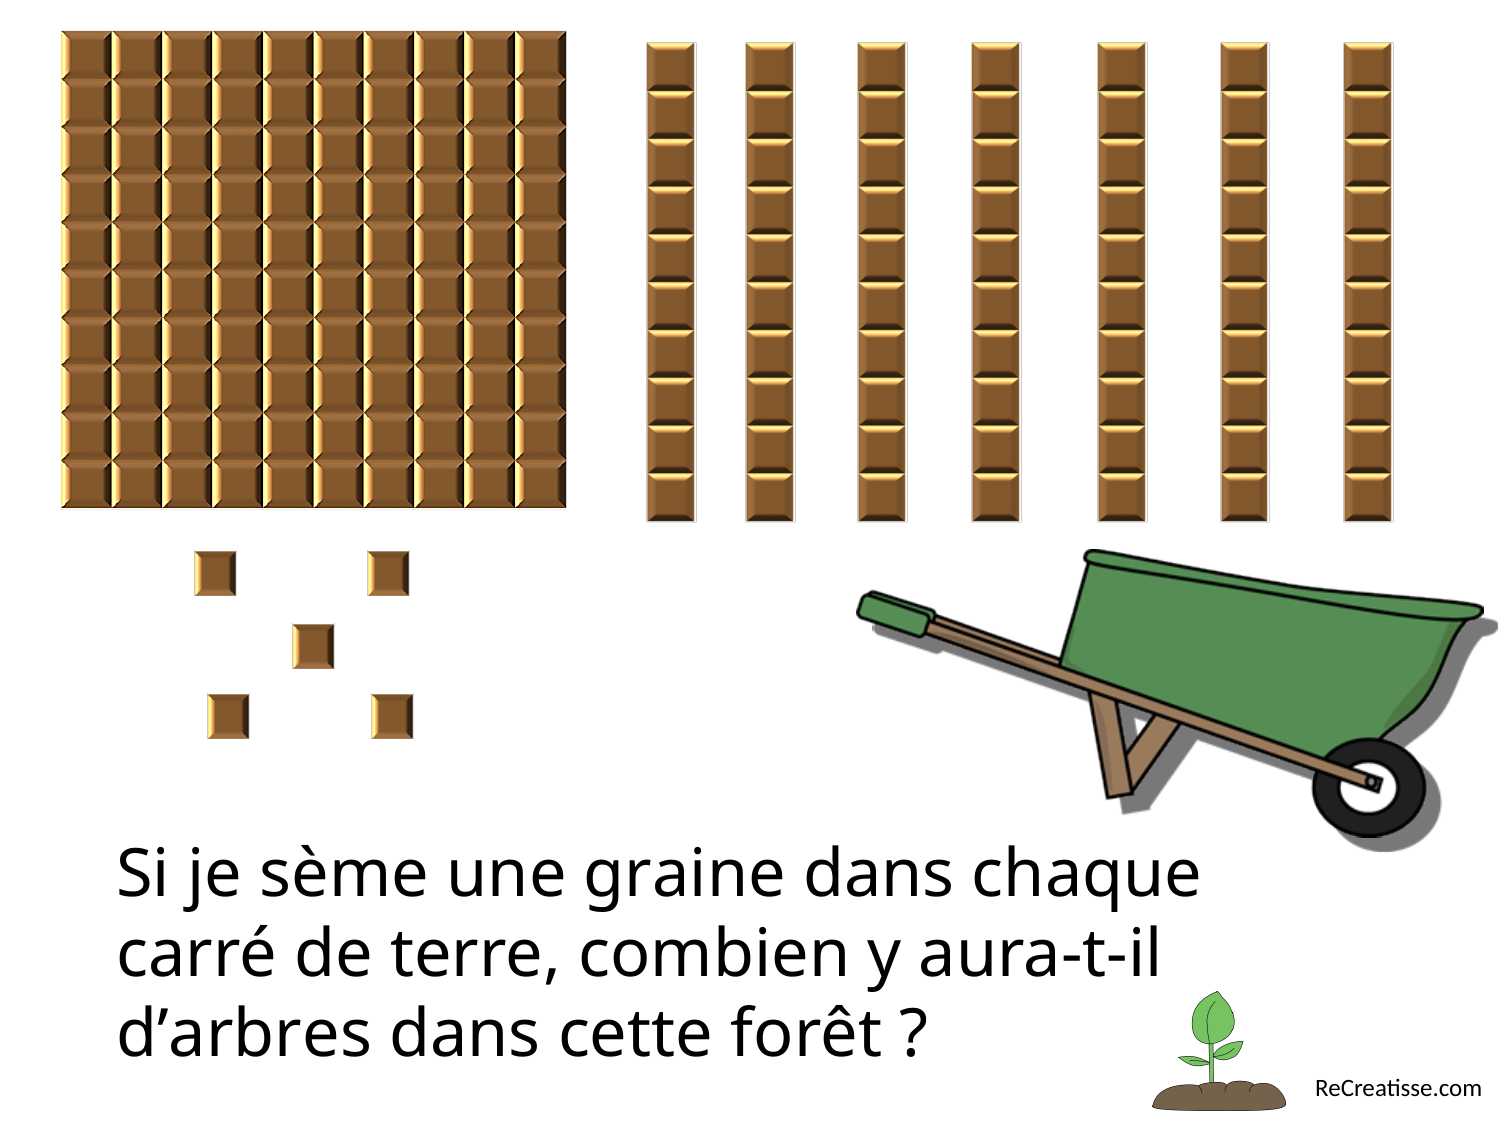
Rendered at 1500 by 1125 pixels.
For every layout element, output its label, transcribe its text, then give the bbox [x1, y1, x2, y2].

picture [856, 549, 1484, 838]
picture [206, 692, 251, 740]
text_box ReCreatisse.com [1300, 1064, 1498, 1109]
picture [366, 549, 411, 597]
picture [645, 41, 697, 524]
picture [1219, 41, 1270, 524]
picture [291, 622, 336, 670]
picture [58, 28, 569, 510]
picture [744, 41, 796, 524]
picture [193, 549, 238, 597]
picture [970, 41, 1022, 524]
text_box Si je sème une graine dans chaque carré de terre, combien y aura-t-il d’arbres dans cette forêt ? [101, 823, 1219, 1078]
picture [1342, 41, 1394, 524]
picture [370, 692, 415, 740]
picture [856, 41, 908, 524]
picture [1152, 991, 1286, 1111]
picture [1096, 41, 1148, 524]
